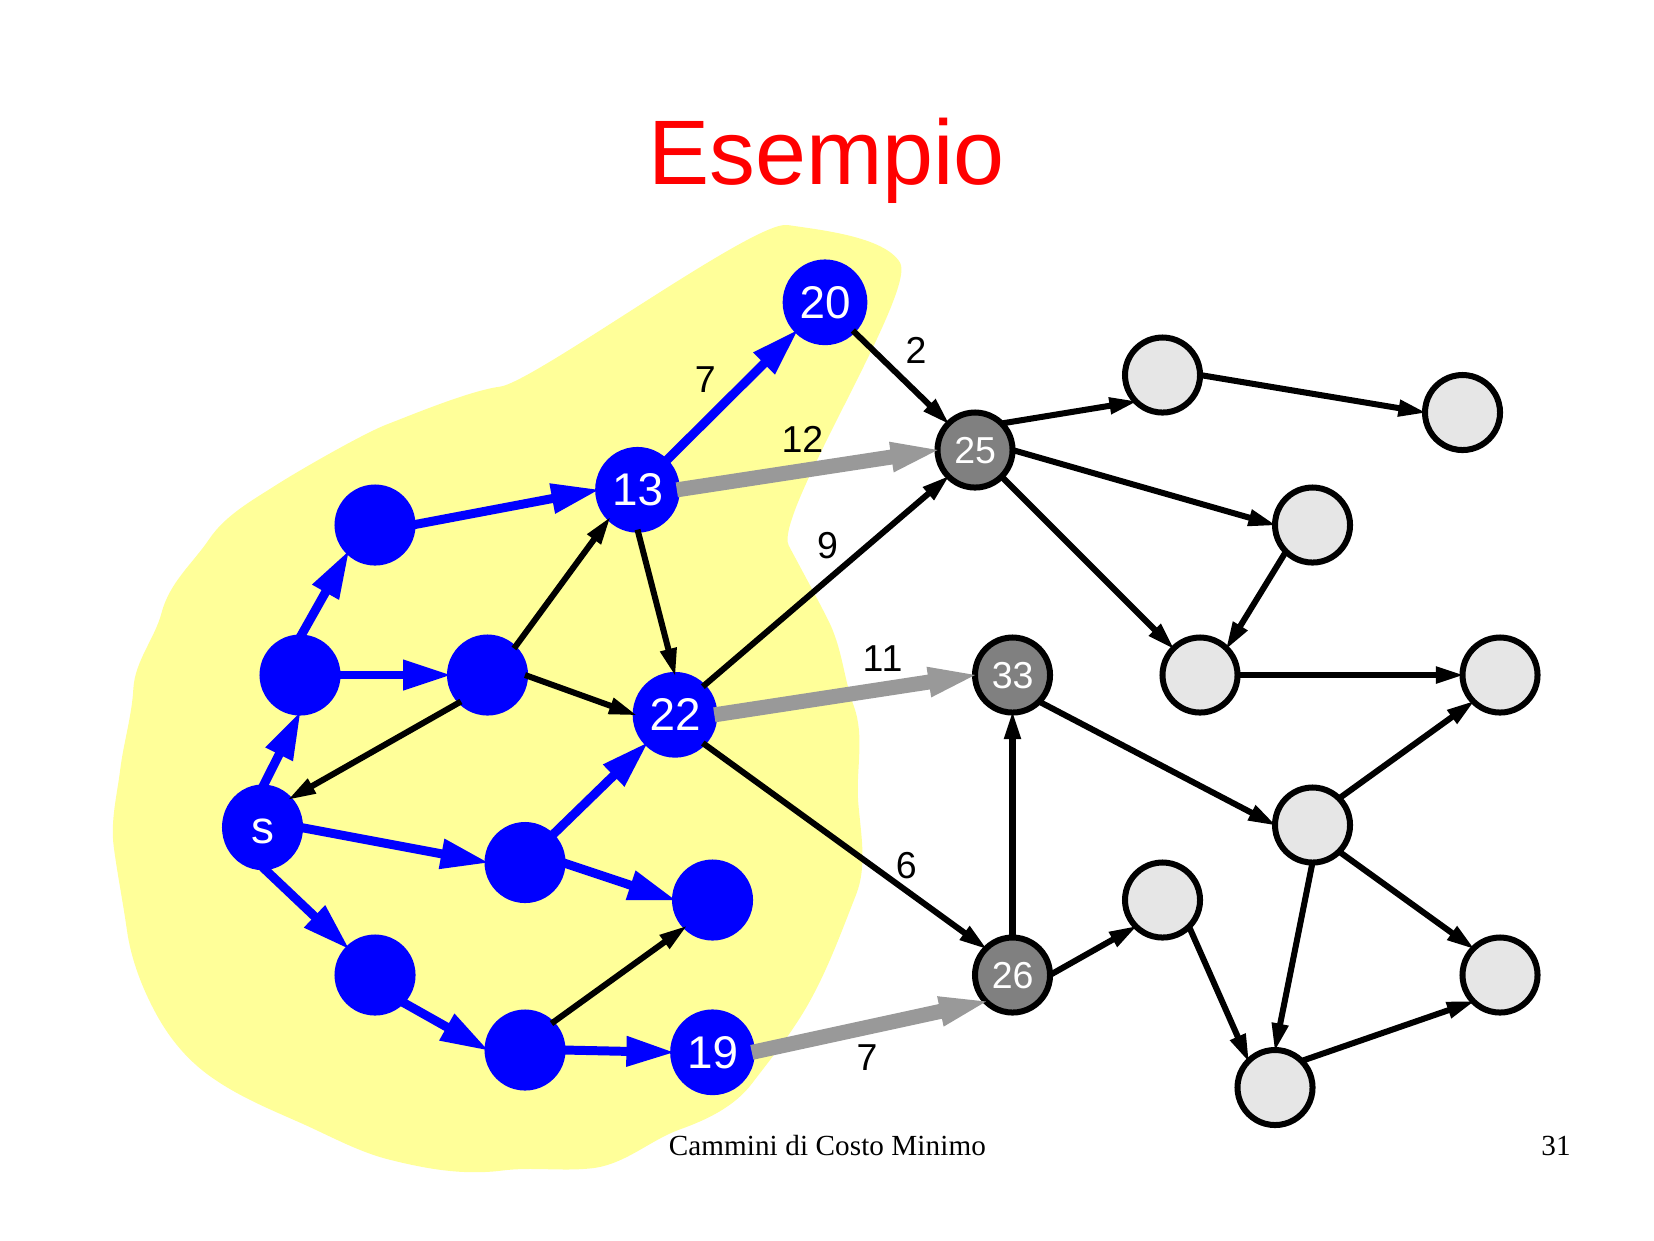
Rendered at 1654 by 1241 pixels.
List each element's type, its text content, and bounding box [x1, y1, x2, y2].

text_box [1425, 375, 1501, 451]
text_box [670, 332, 871, 482]
text_box [1125, 862, 1201, 938]
text_box [1237, 1050, 1313, 1126]
text_box 19 [673, 1012, 752, 1093]
text_box [112, 257, 902, 1173]
text_box [1462, 937, 1538, 1013]
text_box 2 [905, 329, 955, 372]
text_box 26 [975, 937, 1050, 1013]
text_box 9 [817, 525, 867, 568]
text_box [1125, 337, 1200, 413]
text_box [1162, 637, 1238, 713]
text_box 7 [856, 1036, 906, 1079]
text_box 25 [937, 412, 1013, 488]
text_box 22 [635, 675, 715, 755]
text_box [1462, 637, 1538, 713]
text_box 11 [862, 637, 912, 680]
title Esempio [82, 49, 1571, 257]
text_box [641, 478, 812, 684]
text_box [706, 595, 848, 707]
text_box 12 [781, 418, 831, 461]
text_box 6 [895, 844, 946, 887]
text_box 33 [975, 637, 1051, 713]
text_box [1275, 787, 1351, 863]
text_box 20 [785, 262, 865, 343]
text_box 13 [598, 449, 677, 530]
text_box 7 [694, 358, 716, 401]
text_box s [225, 787, 300, 868]
text_box [1275, 487, 1351, 563]
text_box [706, 702, 863, 854]
